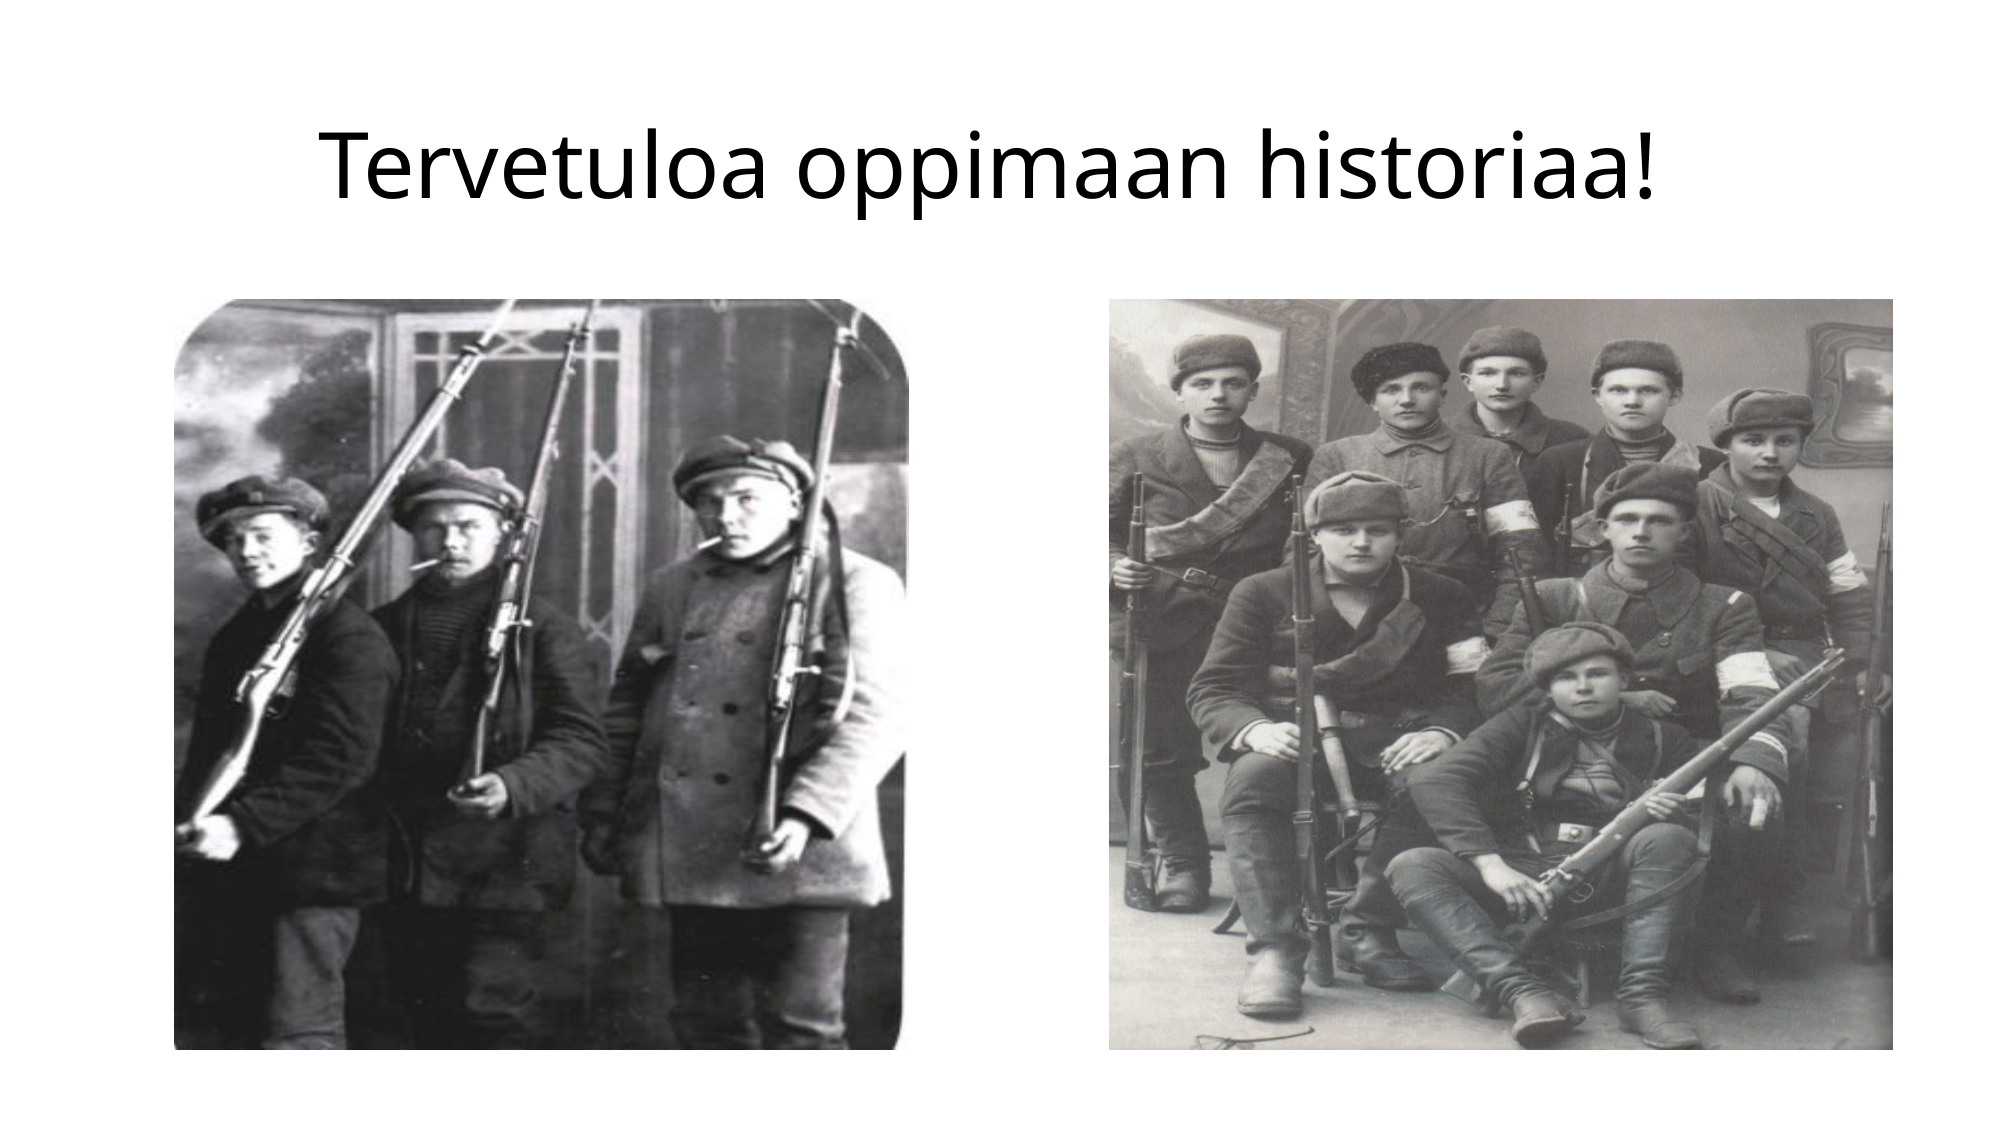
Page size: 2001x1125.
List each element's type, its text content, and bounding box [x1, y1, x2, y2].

picture [174, 299, 909, 1050]
title Tervetuloa oppimaan historiaa! [137, 59, 1863, 278]
picture [1109, 299, 1893, 1050]
